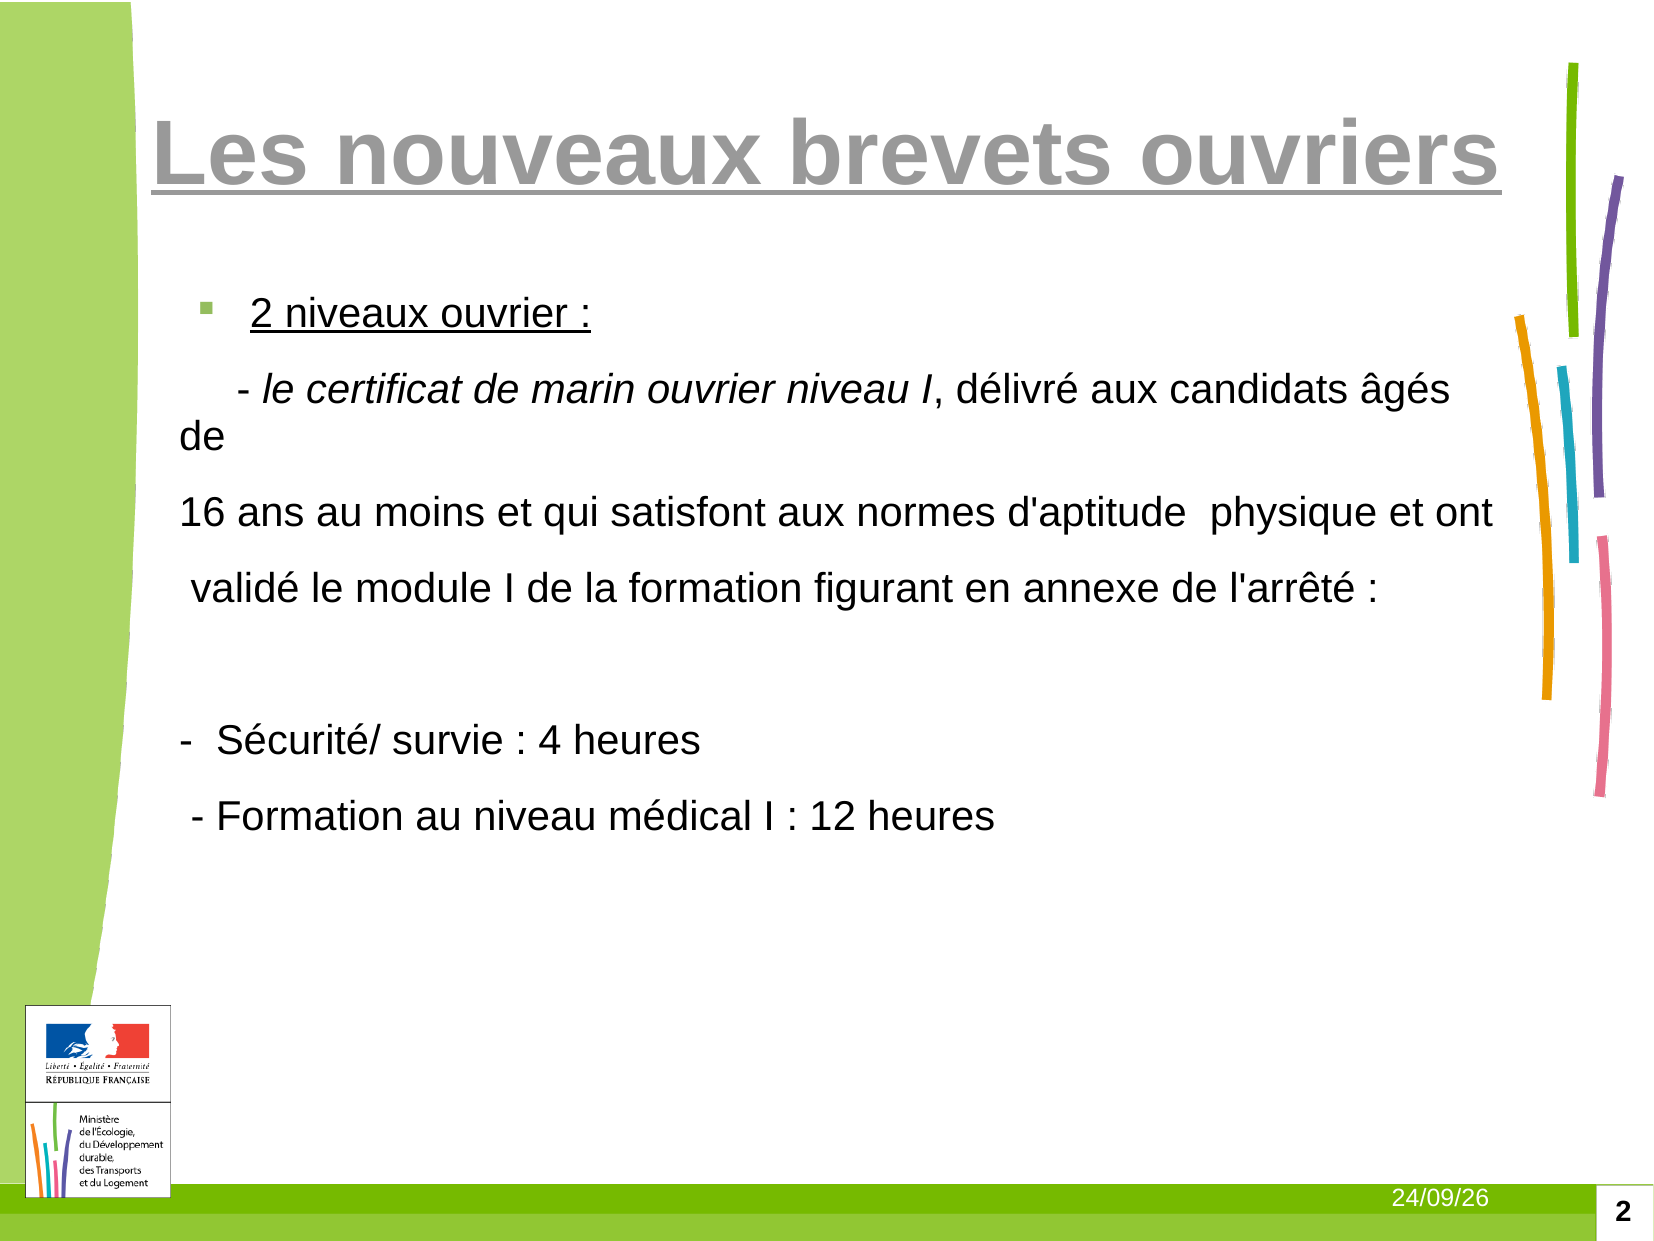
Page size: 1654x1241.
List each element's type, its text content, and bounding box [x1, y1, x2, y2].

title Les nouveaux brevets ouvriers [82, 49, 1571, 257]
picture [0, 2, 1654, 1241]
list 2 niveaux ouvrier : - le certificat de marin ouvrier niveau I, délivré aux candidats âgés de 16 ans au moins et qui satisfont aux normes d'aptitude physique et ont validé le module I de la formation figurant en annexe de l'arrêté : - Sécurité/ survie : 4 heures - Formation au niveau médical I : 12 heures [179, 290, 1509, 1109]
